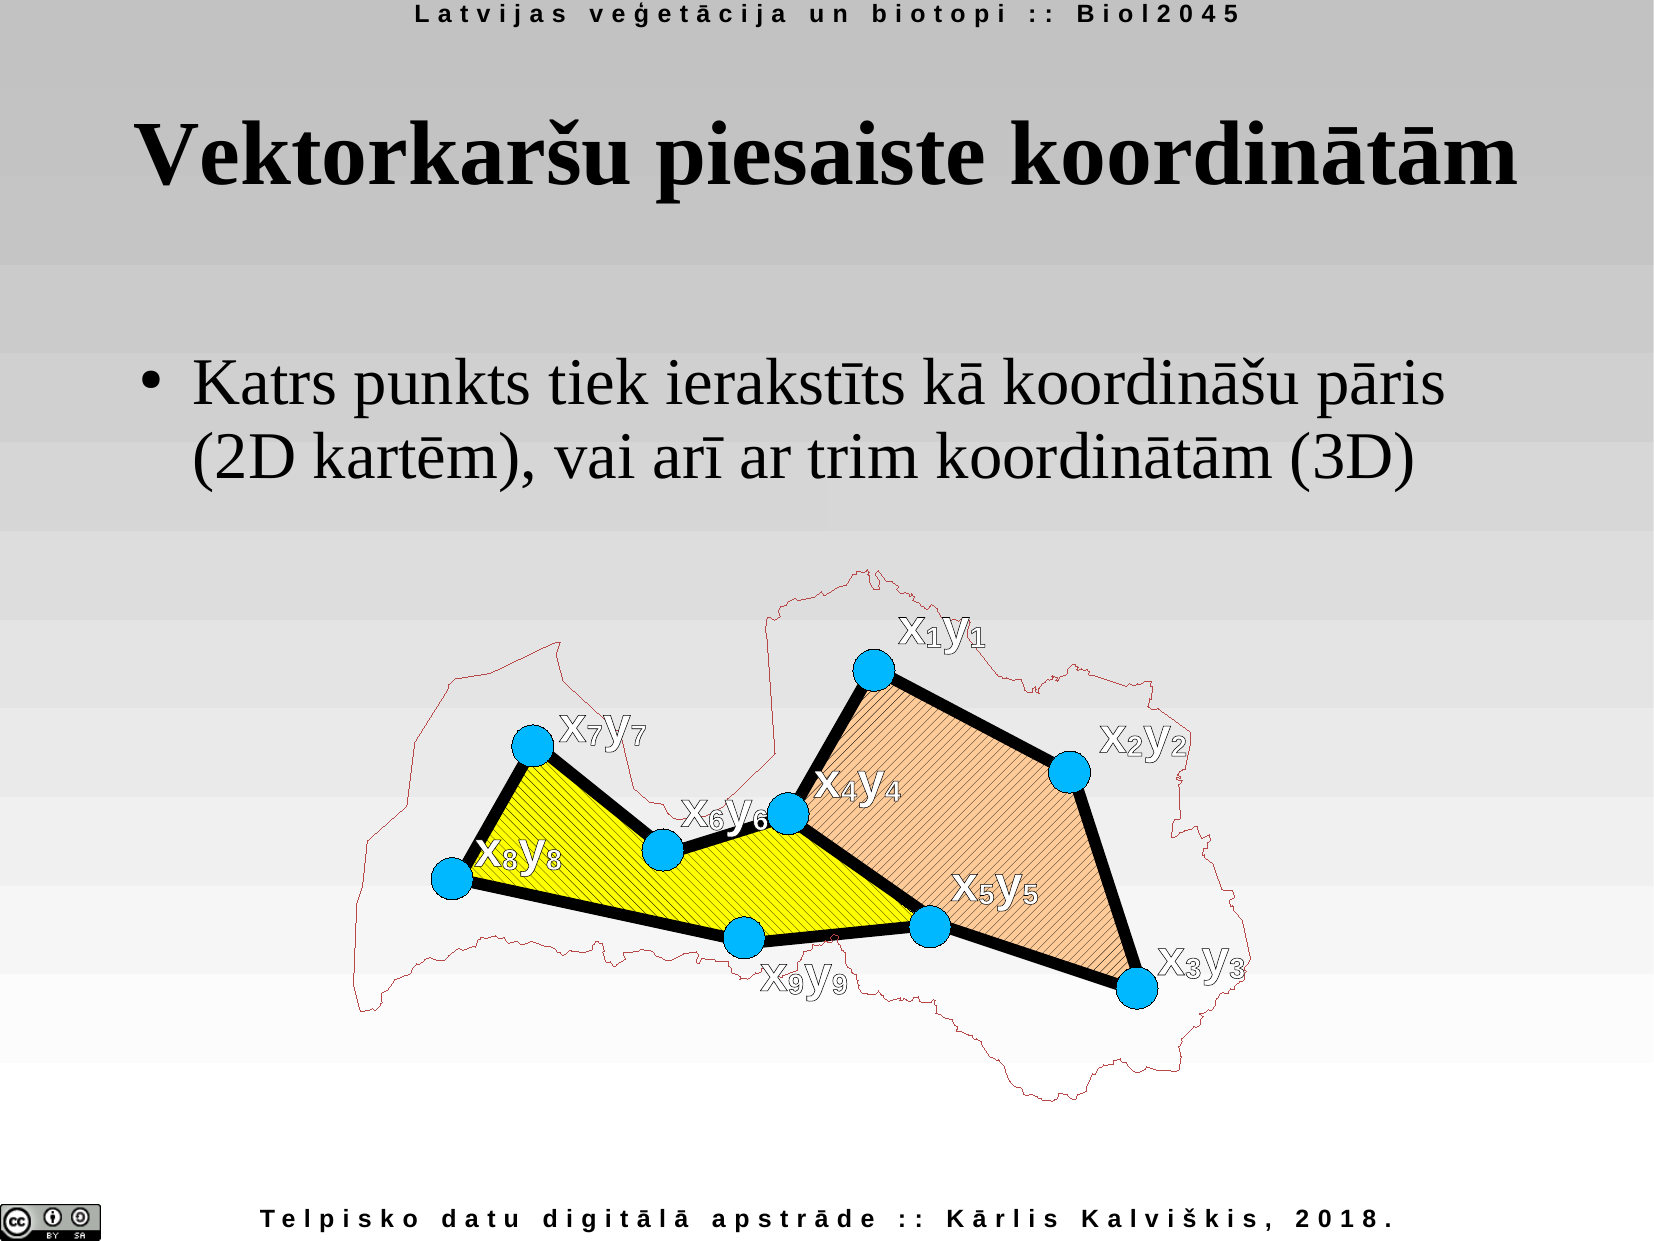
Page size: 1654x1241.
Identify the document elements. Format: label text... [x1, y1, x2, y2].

text_box x1y1 [897, 590, 986, 663]
text_box x3y3 [1157, 921, 1246, 994]
picture [0, 0, 1654, 1241]
text_box x5y5 [950, 847, 1039, 920]
list Katrs punkts tiek ierakstīts kā koordināšu pāris (2D kartēm), vai arī ar trim koordinātām (3D) [121, 344, 1534, 1127]
title Vektorkaršu piesaiste koordinātām [121, 102, 1534, 311]
text_box [504, 649, 1158, 1010]
text_box x6y6 [680, 773, 769, 846]
text_box x8y8 [474, 813, 563, 885]
text_box x2y2 [1099, 699, 1188, 771]
text_box x9y9 [760, 937, 849, 1010]
text_box x4y4 [813, 744, 902, 816]
text_box [431, 857, 474, 900]
text_box x7y7 [558, 688, 647, 761]
